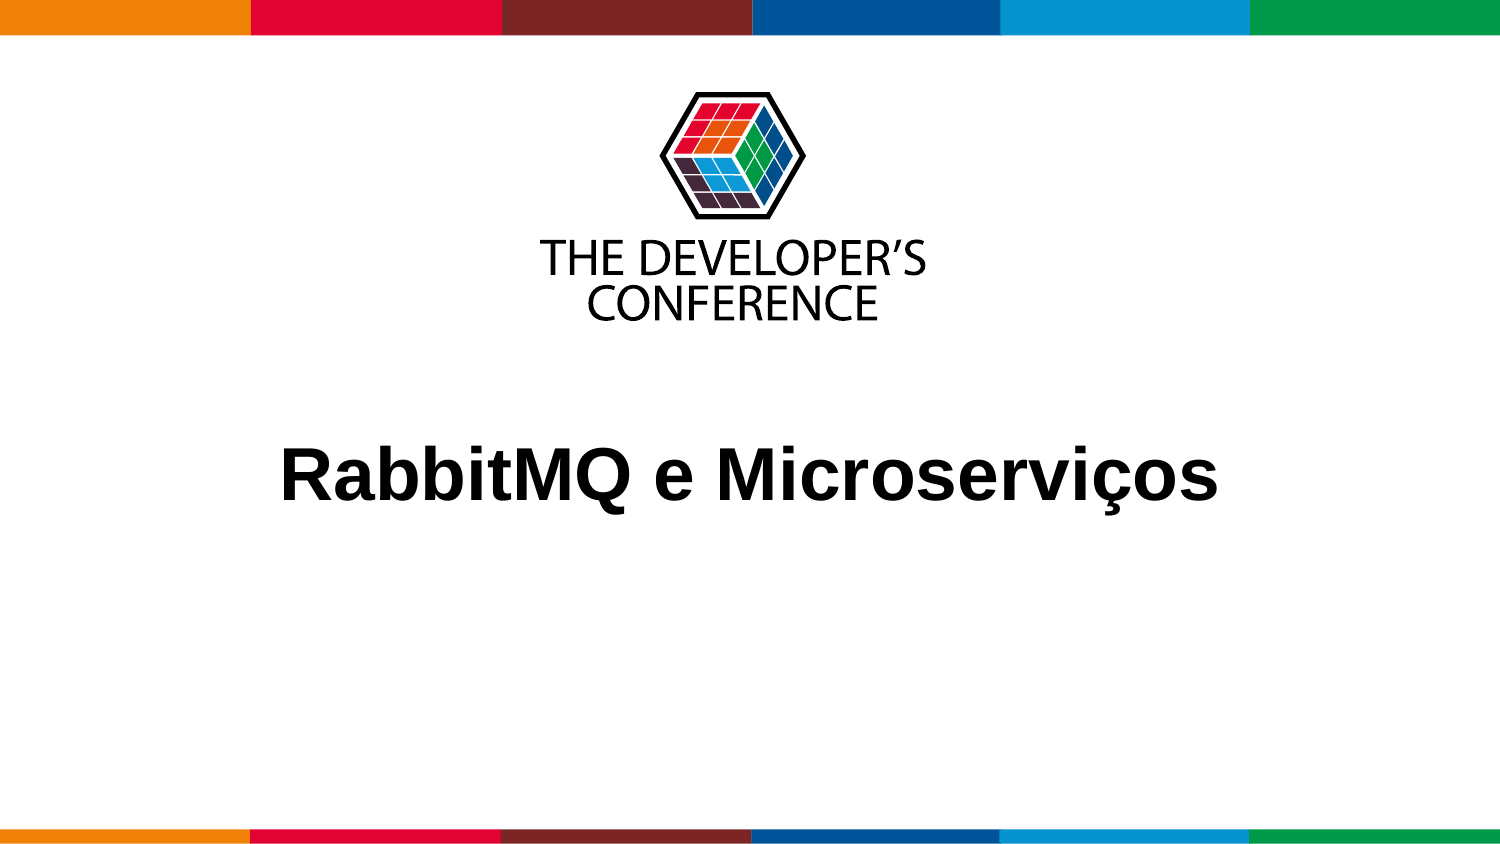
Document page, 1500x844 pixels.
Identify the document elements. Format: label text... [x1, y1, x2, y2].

subtitle RabbitMQ e Microserviços [41, 191, 1459, 750]
